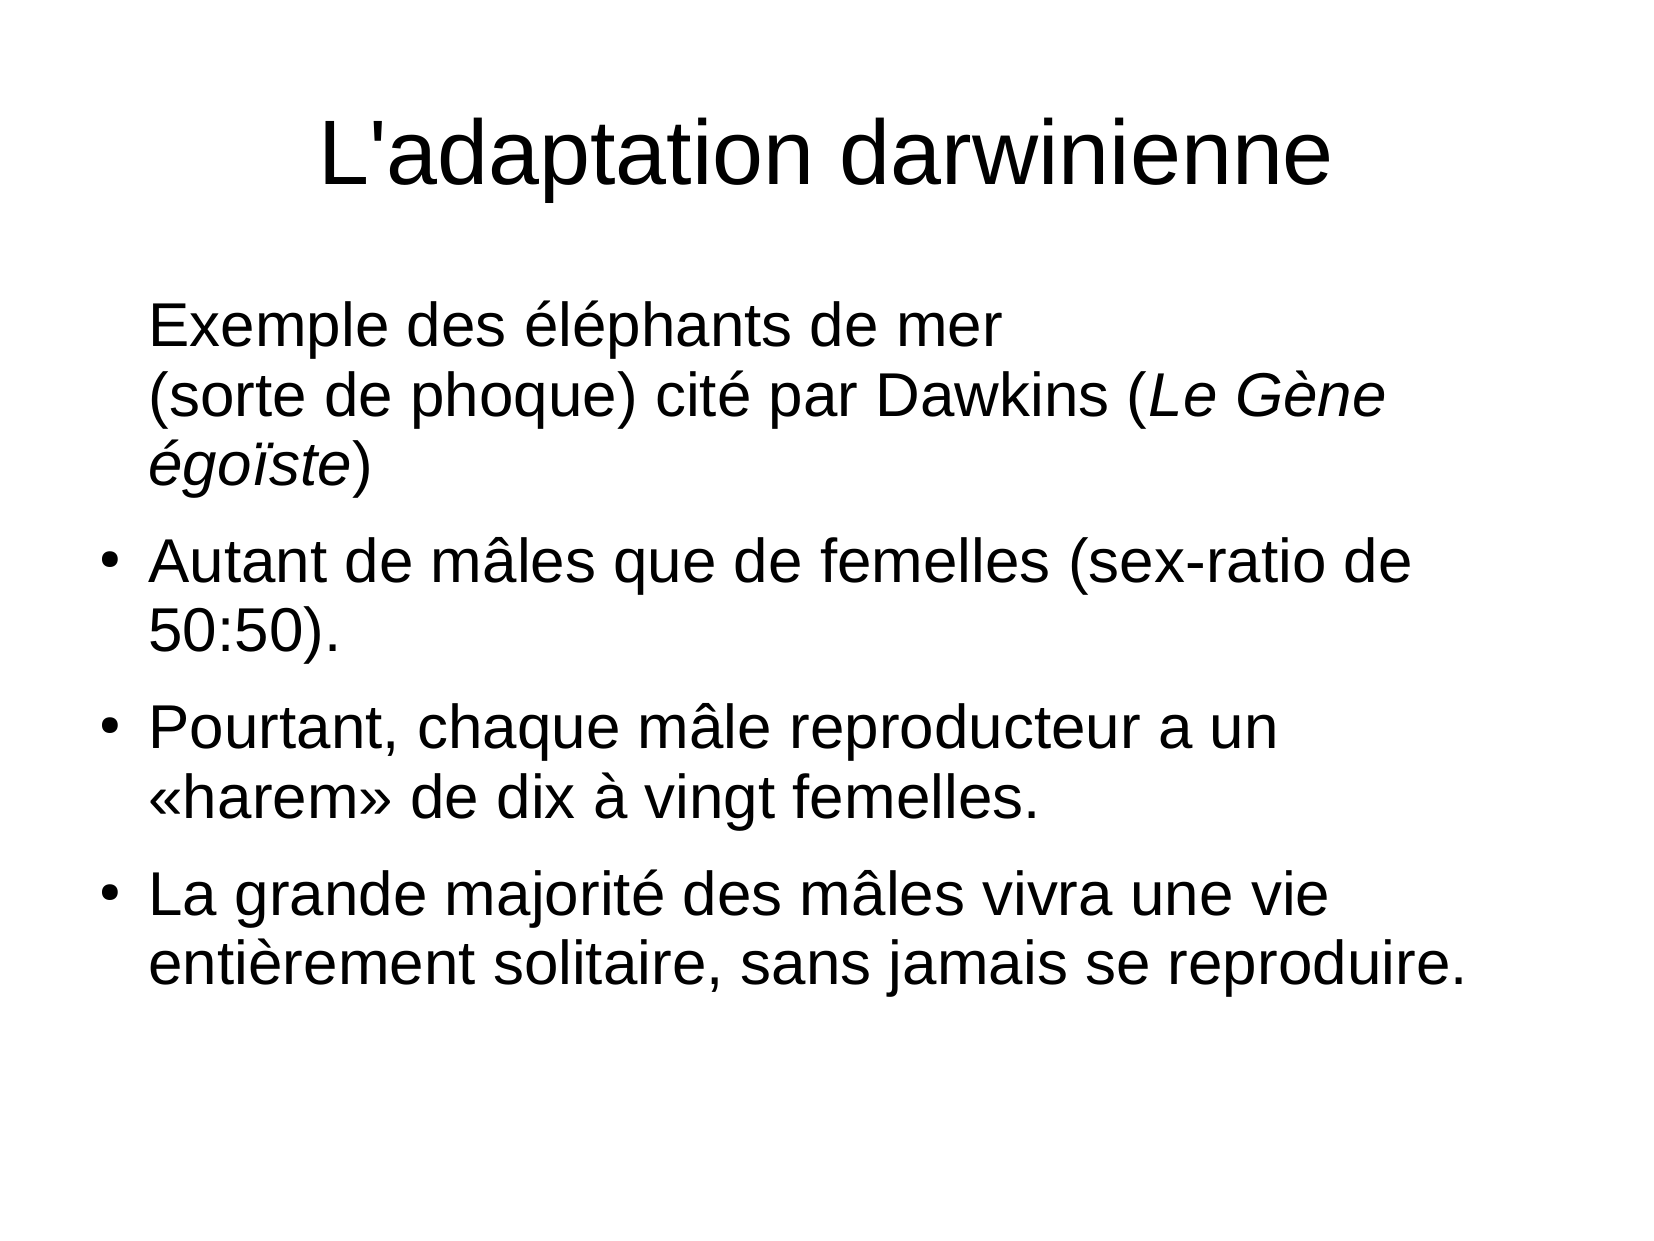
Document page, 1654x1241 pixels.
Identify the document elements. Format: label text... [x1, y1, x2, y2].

title L'adaptation darwinienne [82, 49, 1571, 257]
list Exemple des éléphants de mer (sorte de phoque) cité par Dawkins (Le Gène égoïste) Autant de mâles que de femelles (sex-ratio de 50:50). Pourtant, chaque mâle reproducteur a un «harem» de dix à vingt femelles. La grande majorité des mâles vivra une vie entièrement solitaire, sans jamais se reproduire. [82, 290, 1538, 1010]
